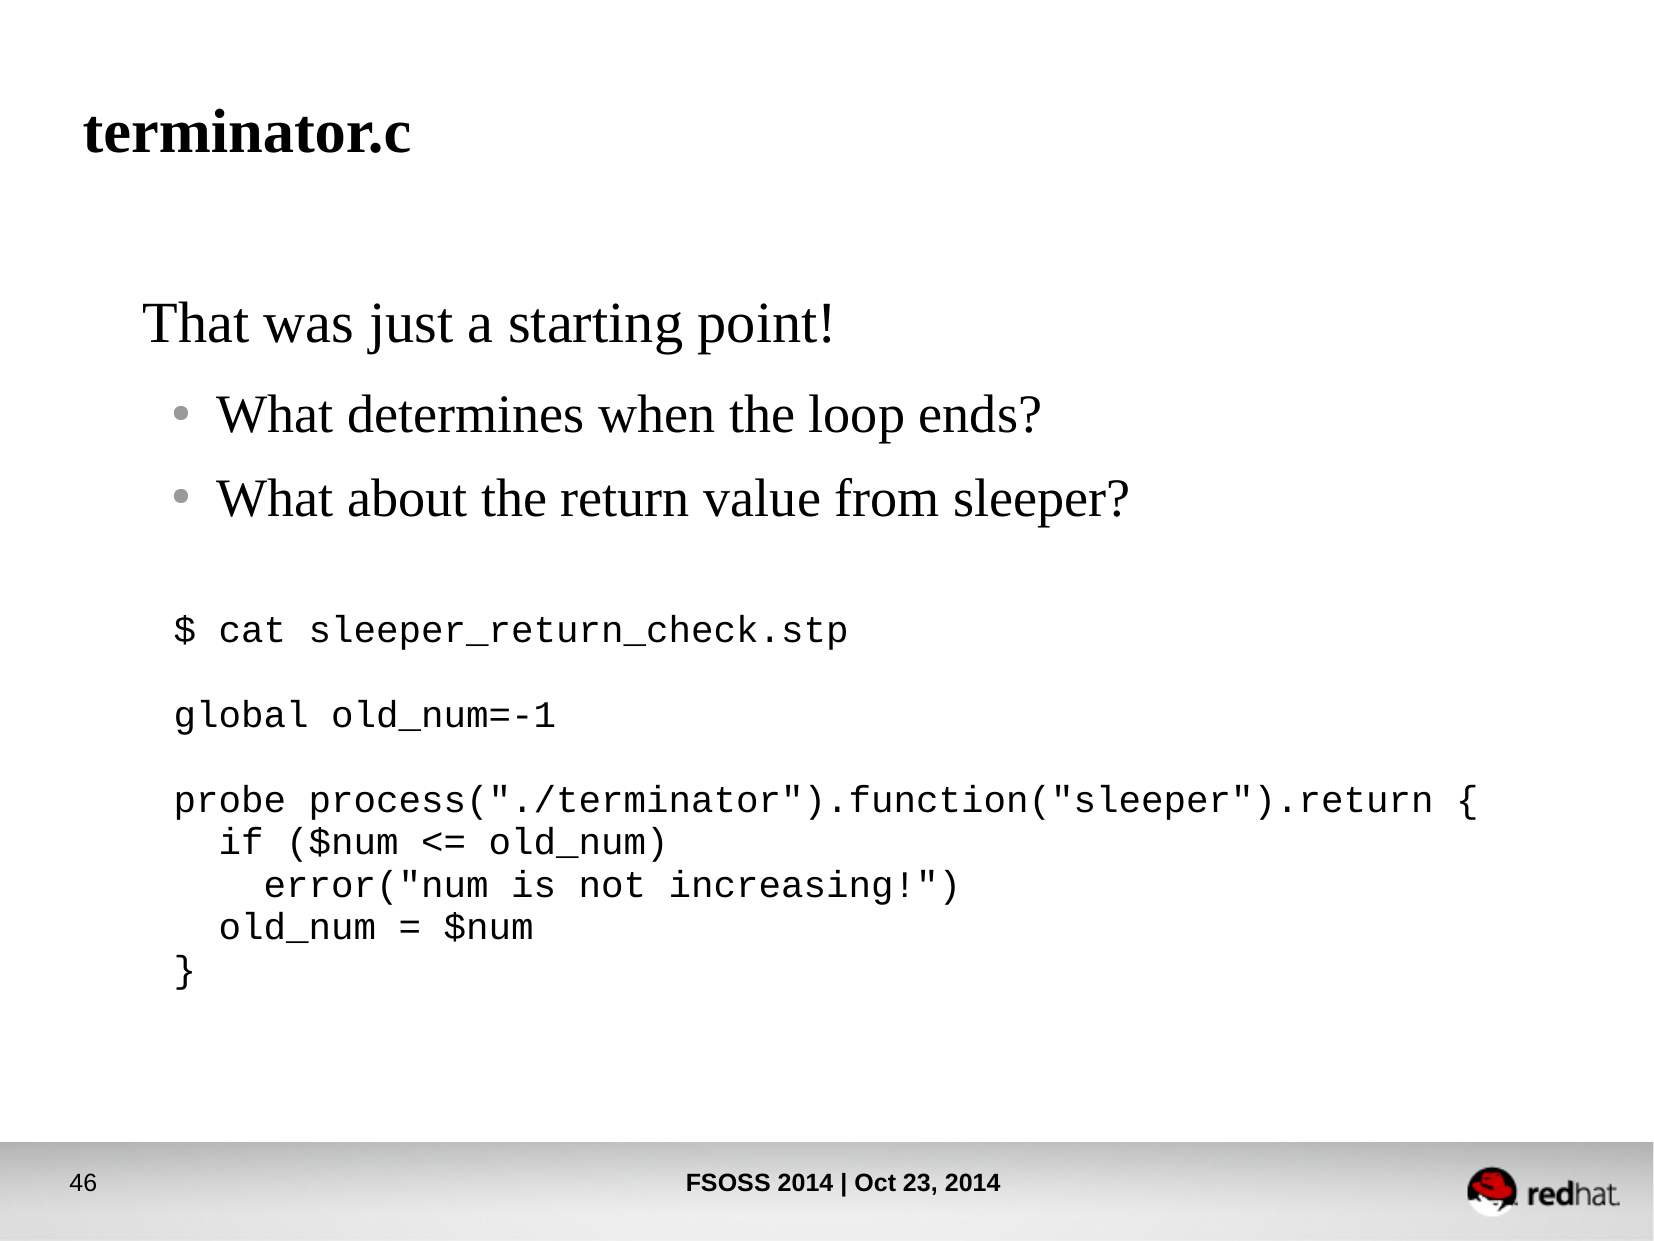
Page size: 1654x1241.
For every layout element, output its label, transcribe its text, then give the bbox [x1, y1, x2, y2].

picture [0, 1142, 1654, 1241]
title terminator.c [82, 49, 1571, 257]
list That was just a starting point! What determines when the loop ends? What about the return value from sleeper? [82, 290, 1571, 995]
text_box $ cat sleeper_return_check.stp global old_num=-1 probe process("./terminator").function("sleeper").return { if ($num <= old_num) error("num is not increasing!") old_num = $num } [158, 603, 1624, 1087]
